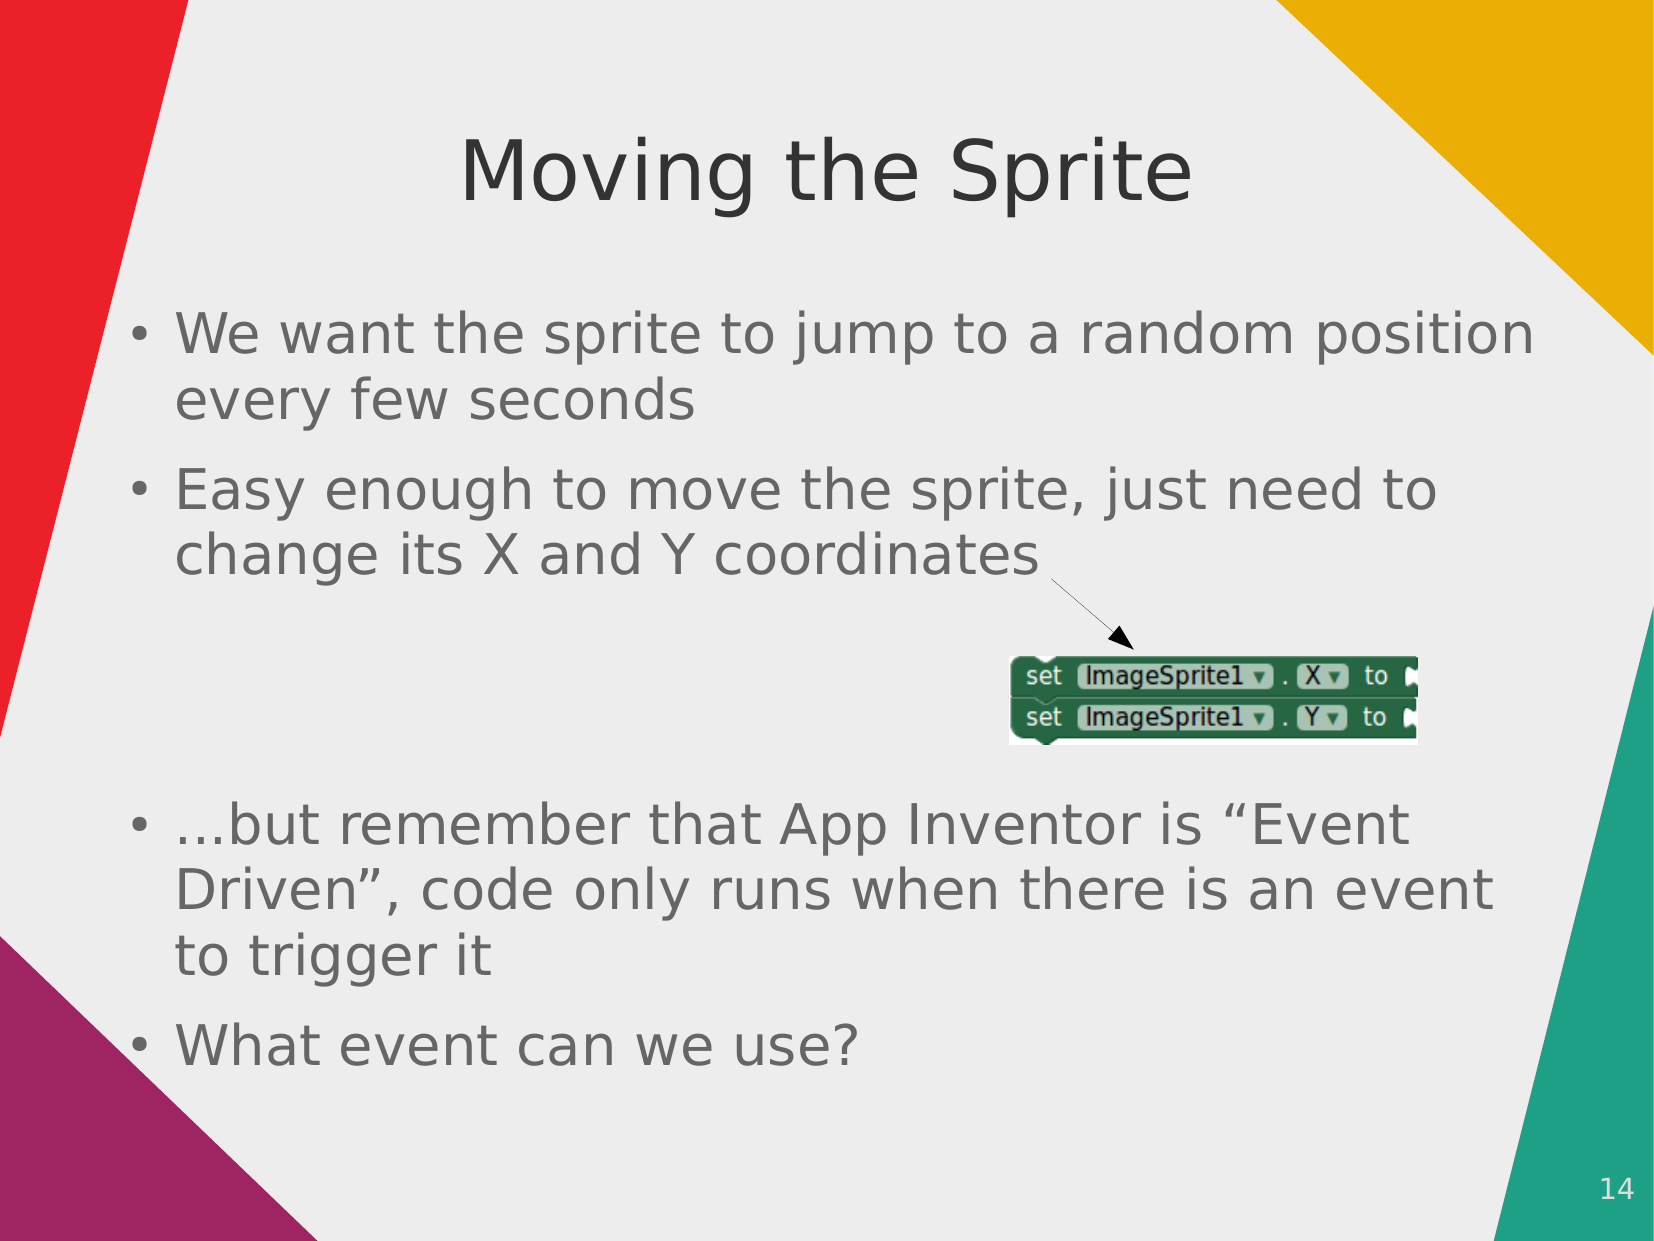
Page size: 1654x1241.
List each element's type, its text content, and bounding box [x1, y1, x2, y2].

picture [1009, 656, 1418, 745]
title Moving the Sprite [114, 73, 1539, 271]
list We want the sprite to jump to a random position every few seconds Easy enough to move the sprite, just need to change its X and Y coordinates ...but remember that App Inventor is “Event Driven”, code only runs when there is an event to trigger it What event can we use? [114, 302, 1539, 1087]
